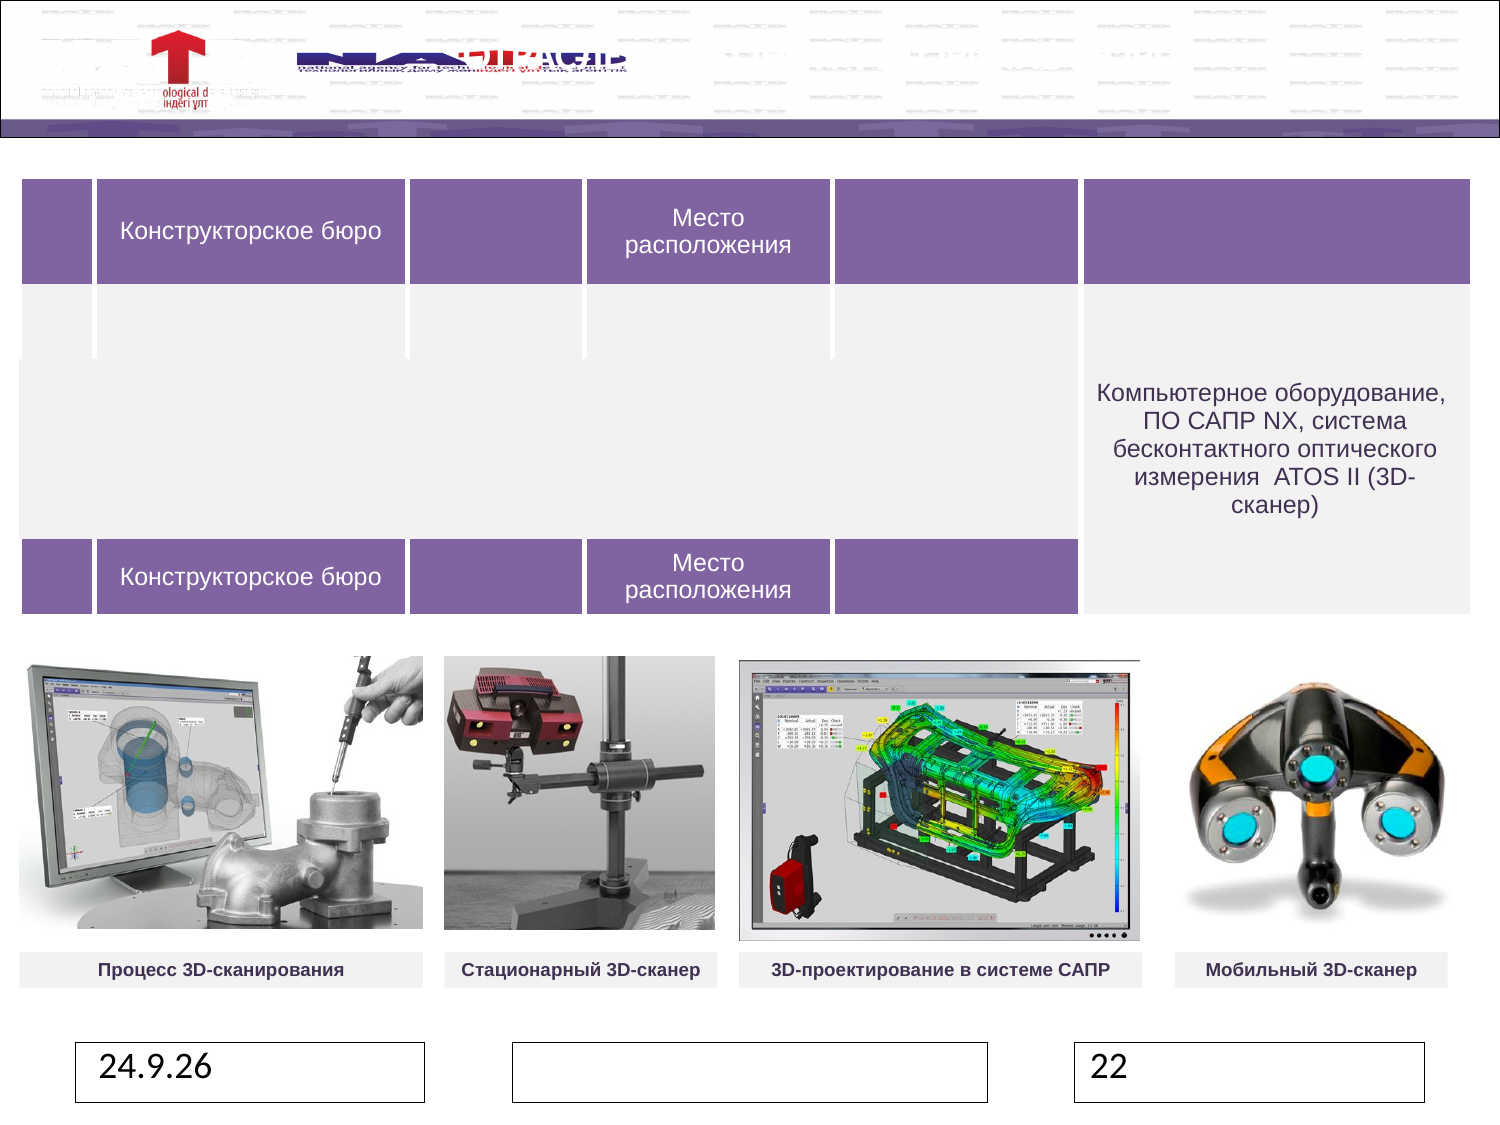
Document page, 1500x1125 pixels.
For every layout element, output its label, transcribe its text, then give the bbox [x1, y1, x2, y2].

table_header Место расположения [587, 179, 830, 284]
table_cell [22, 284, 92, 359]
text_box ОТРАСЛЕВЫЕ КОНСТРУКТОРСКИЕ БЮРО [183, 30, 1463, 114]
table_cell [94, 359, 407, 463]
text_box Процесс 3D-сканирования [19, 952, 423, 988]
table_cell Конструкторское бюро [97, 539, 405, 614]
picture [444, 656, 715, 930]
picture [739, 660, 1140, 941]
table_header [835, 179, 1078, 284]
picture [1175, 668, 1464, 930]
table_header [22, 179, 92, 284]
table_cell [835, 539, 1078, 614]
table_cell [585, 463, 833, 539]
slide_number <номер><номер> [1074, 1042, 1425, 1103]
text_box 3D-проектирование в системе САПР [739, 952, 1143, 988]
table_cell [407, 463, 585, 539]
picture [19, 656, 423, 929]
table_cell [407, 359, 585, 463]
table_header [410, 179, 582, 284]
table_cell [97, 284, 405, 359]
table_cell Компьютерное оборудование, ПО САПР NX, система бесконтактного оптического измерения ATOS II (3D-сканер) [1084, 284, 1470, 614]
table_cell [22, 539, 92, 614]
table_cell [19, 359, 94, 463]
table_cell [833, 359, 1078, 463]
picture [0, 0, 1500, 138]
table_cell [410, 539, 582, 614]
table_cell [410, 284, 582, 359]
table_cell [19, 463, 94, 539]
table_cell [835, 284, 1078, 359]
table_cell [833, 463, 1078, 539]
table_cell Место расположения [587, 539, 830, 614]
text_box Стационарный 3D-сканер [444, 952, 718, 988]
table_header [1084, 179, 1470, 284]
table_cell [587, 284, 830, 359]
text_box Мобильный 3D-сканер [1175, 952, 1448, 988]
table_cell [585, 359, 833, 463]
table_header Конструкторское бюро [97, 179, 405, 284]
table_cell [94, 463, 407, 539]
